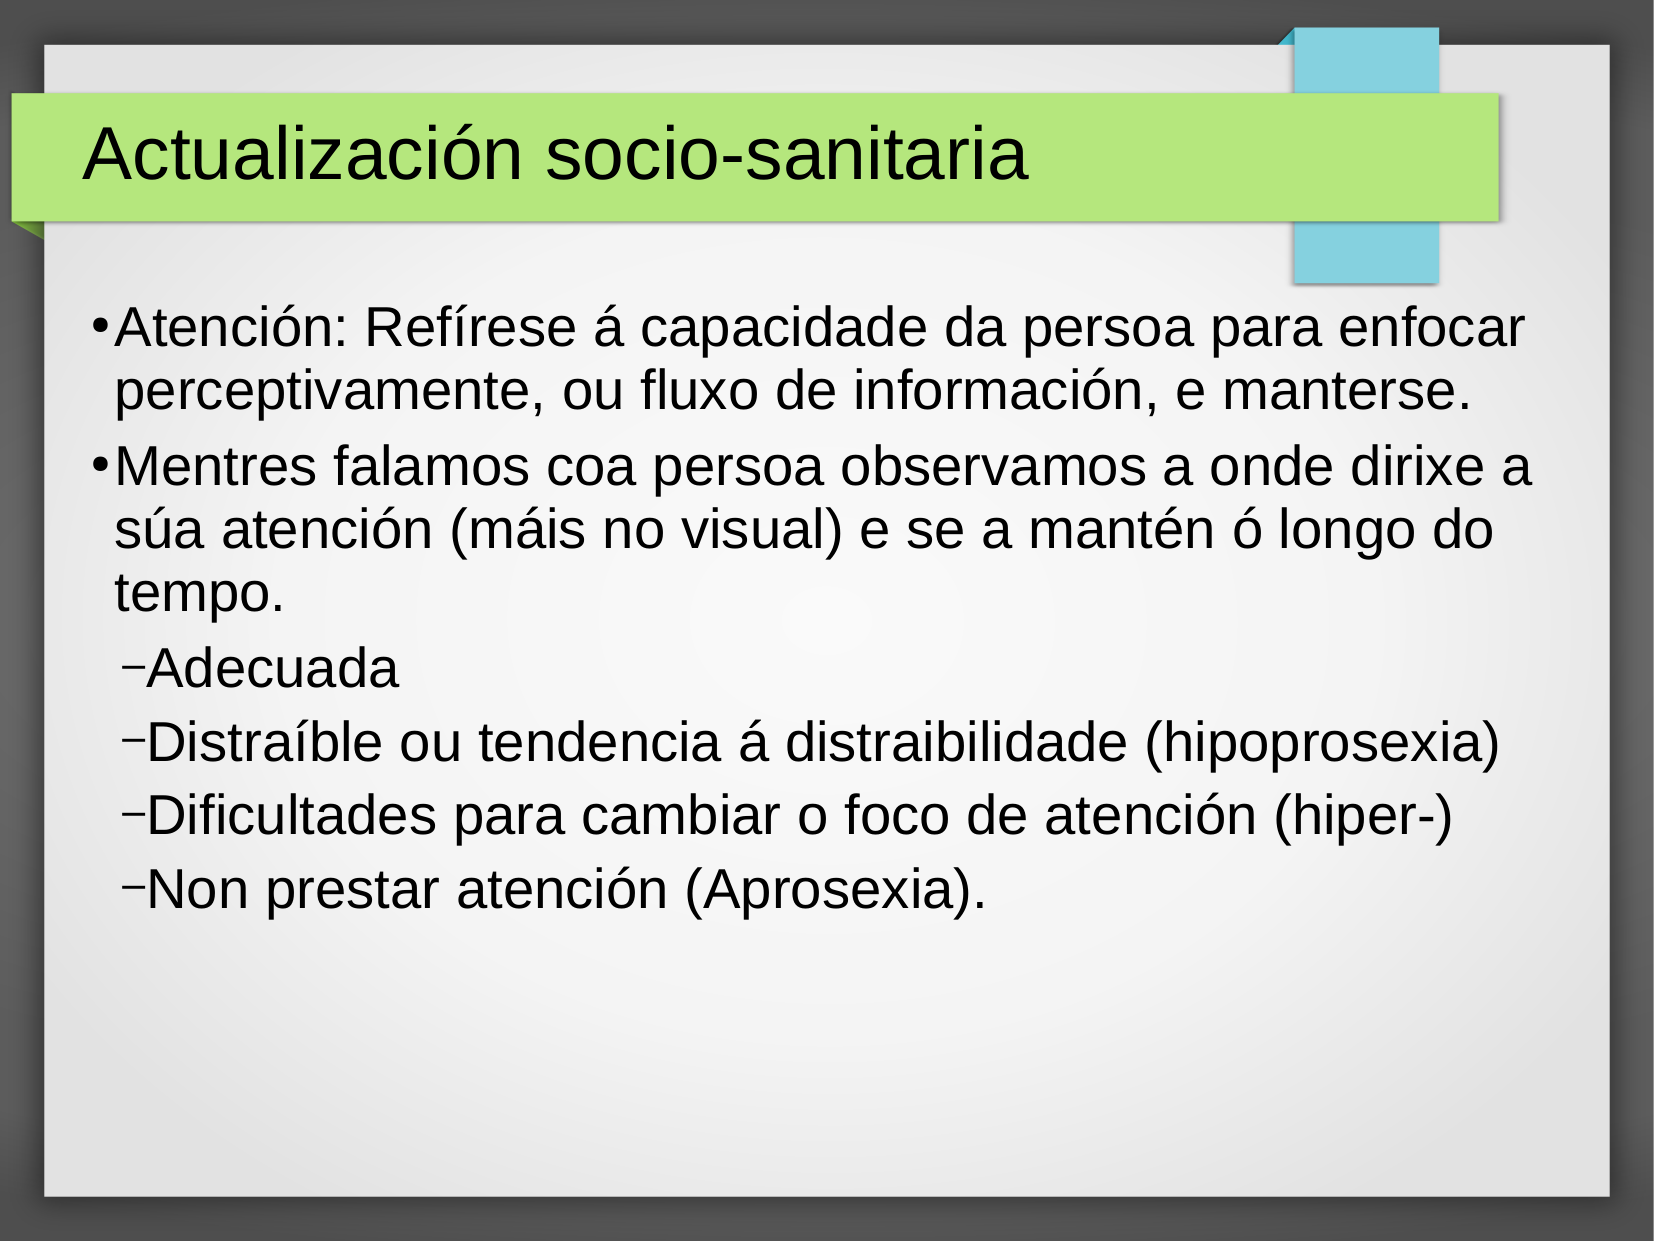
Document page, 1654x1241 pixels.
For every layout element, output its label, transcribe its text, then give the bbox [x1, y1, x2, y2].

list Atención: Refírese á capacidade da persoa para enfocar perceptivamente, ou fluxo de información, e manterse. Mentres falamos coa persoa observamos a onde dirixe a súa atención (máis no visual) e se a mantén ó longo do tempo. Adecuada Distraíble ou tendencia á distraibilidade (hipoprosexia) Dificultades para cambiar o foco de atención (hiper-) Non prestar atención (Aprosexia). [82, 295, 1571, 1015]
picture [0, 0, 1654, 1241]
title Actualización socio-sanitaria [82, 94, 1264, 213]
